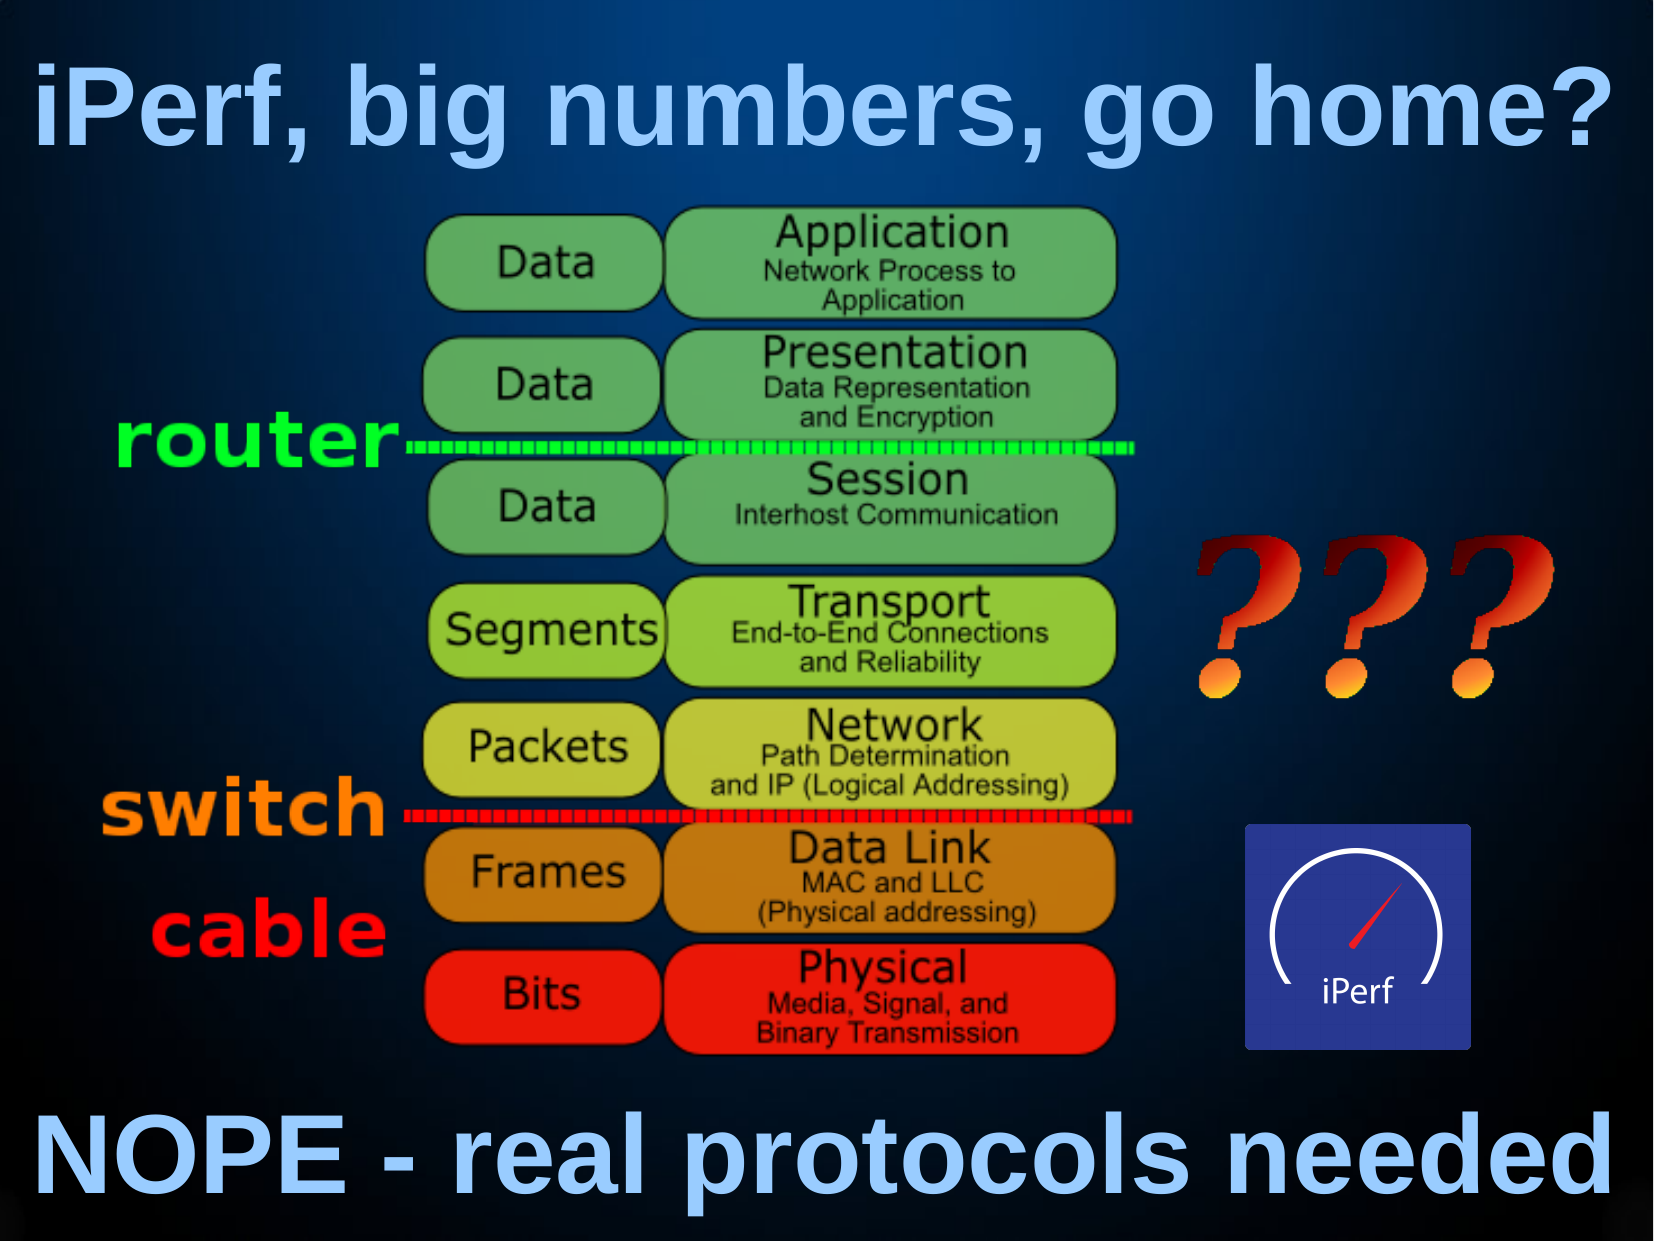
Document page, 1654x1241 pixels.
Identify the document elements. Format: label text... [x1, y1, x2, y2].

picture [0, 0, 1654, 1241]
title iPerf, big numbers, go home? [0, 2, 1651, 211]
title NOPE - real protocols needed [0, 1080, 1651, 1231]
